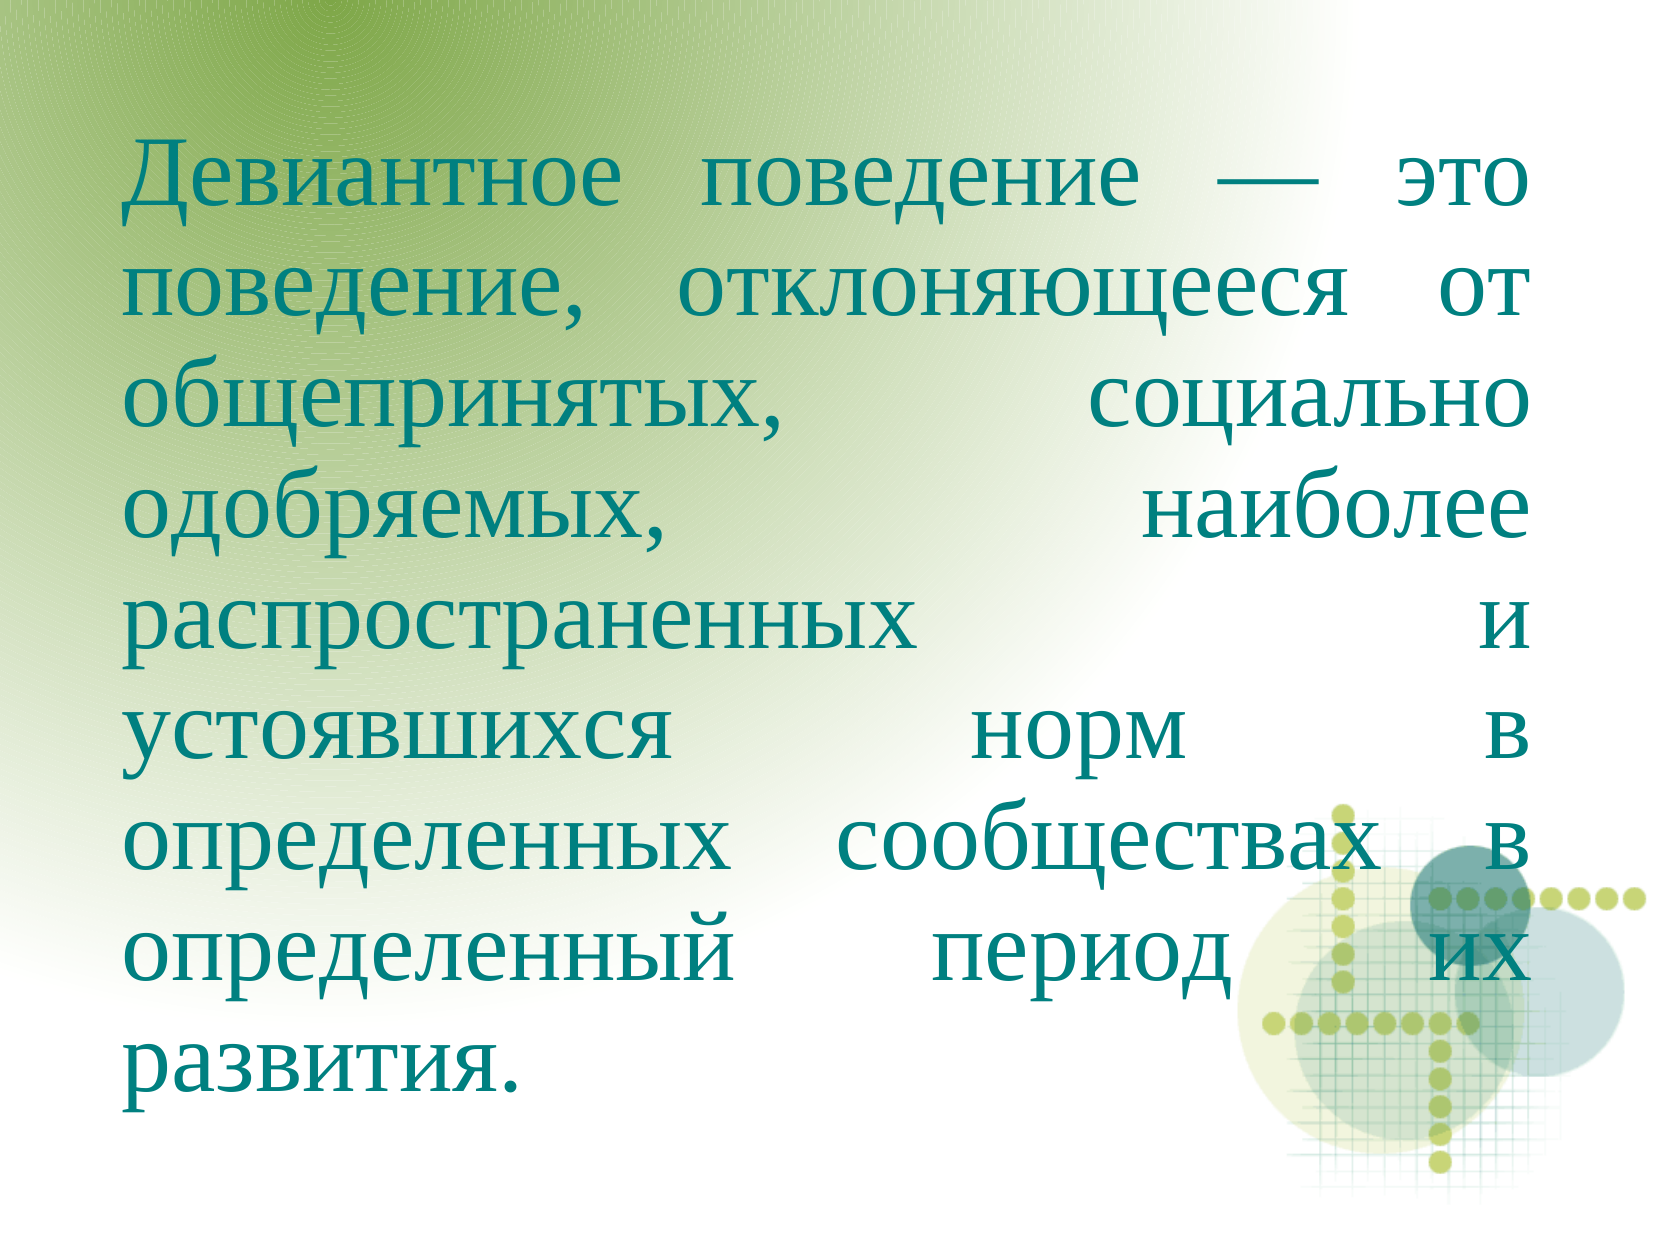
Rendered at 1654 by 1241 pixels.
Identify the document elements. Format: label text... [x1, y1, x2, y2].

picture [1224, 792, 1654, 1211]
subtitle Девиантное поведение — это поведение, отклоняющееся от общепринятых, социально одобряемых, наиболее распространенных и устоявшихся норм в определенных сообществах в определенный период их развития. [121, 102, 1534, 1126]
